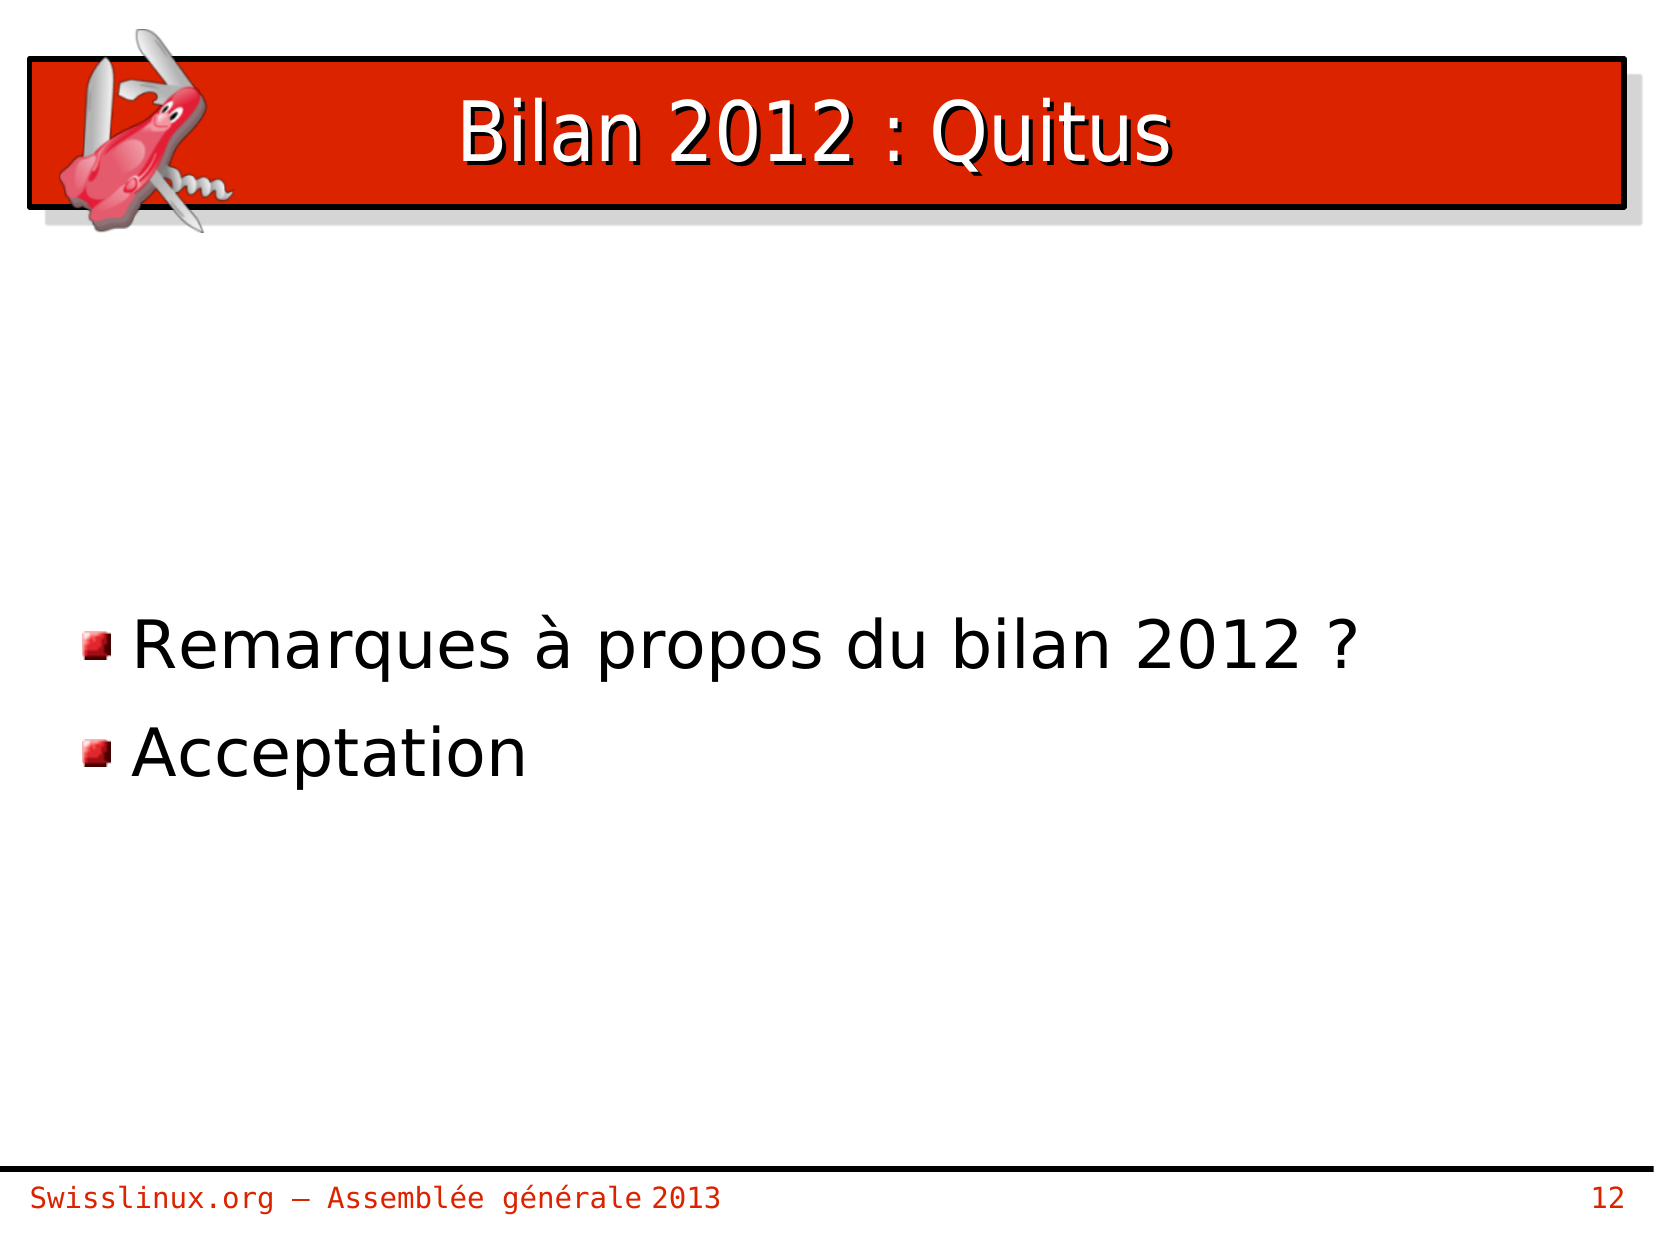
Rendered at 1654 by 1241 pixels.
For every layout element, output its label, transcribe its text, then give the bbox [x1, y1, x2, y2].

picture [59, 29, 234, 84]
picture [59, 182, 234, 233]
title Bilan 2012 : Quitus [35, 84, 1595, 182]
list Remarques à propos du bilan 2012 ? Acceptation [82, 290, 1571, 1109]
